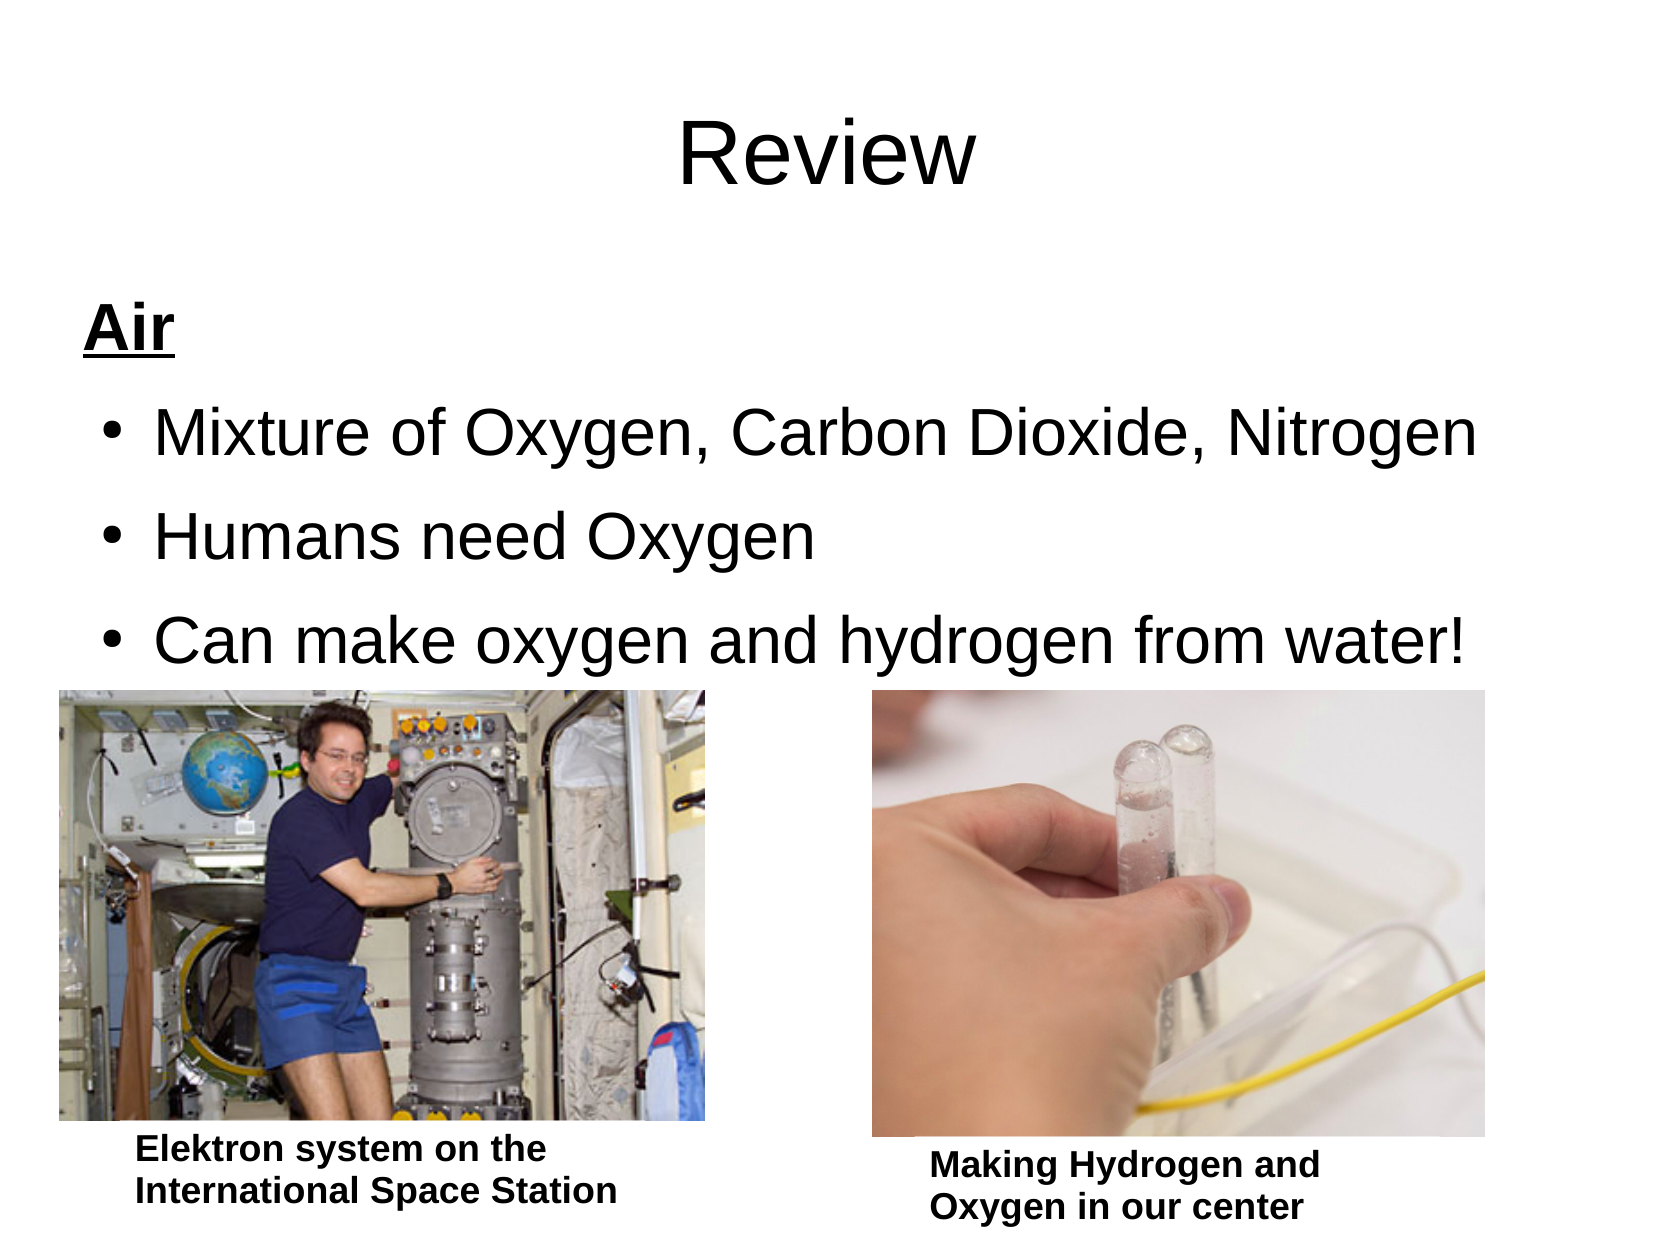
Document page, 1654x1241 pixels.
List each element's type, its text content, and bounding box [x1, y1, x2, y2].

picture [59, 690, 705, 1121]
list Air Mixture of Oxygen, Carbon Dioxide, Nitrogen Humans need Oxygen Can make oxygen and hydrogen from water! [82, 290, 1571, 1010]
title Review [82, 49, 1571, 257]
picture [872, 690, 1485, 1137]
text_box Elektron system on the International Space Station [119, 1120, 645, 1220]
text_box Making Hydrogen and Oxygen in our center [914, 1136, 1440, 1236]
